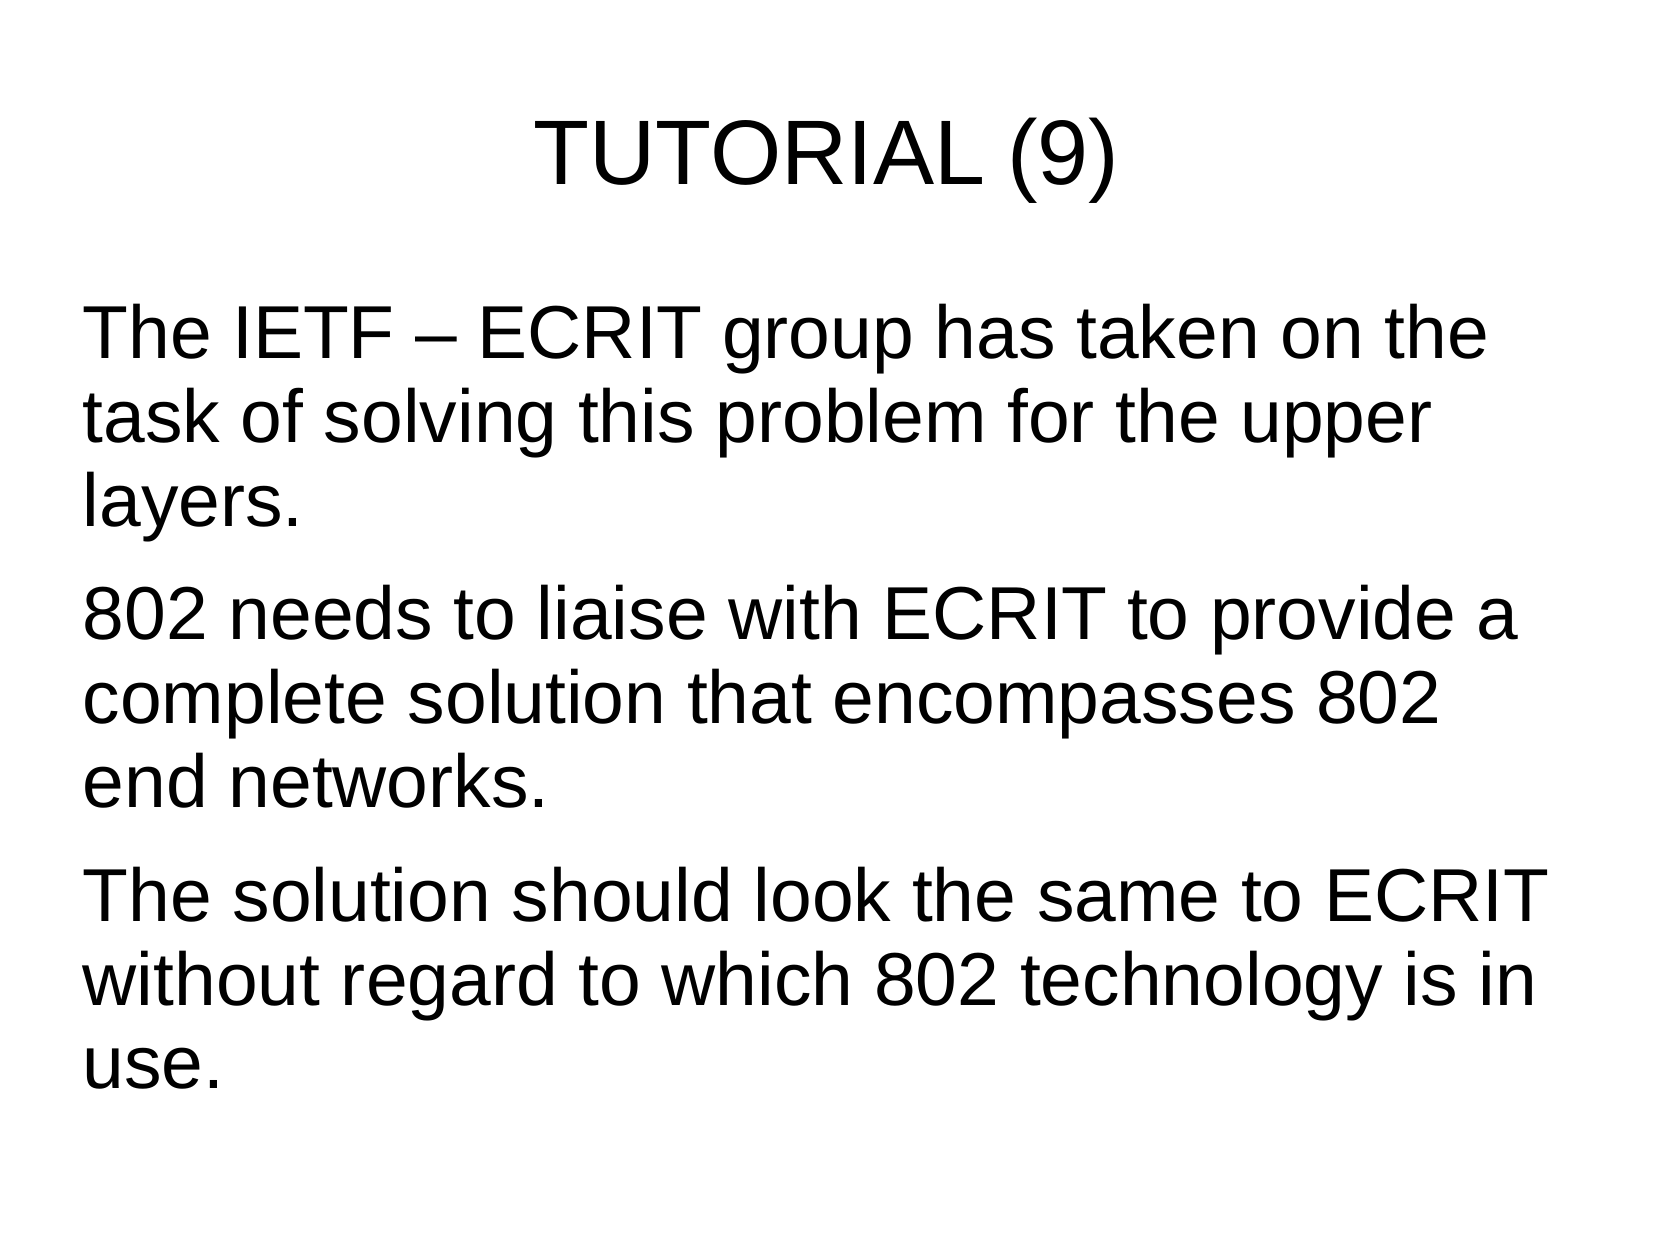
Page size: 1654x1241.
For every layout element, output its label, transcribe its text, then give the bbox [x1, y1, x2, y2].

list The IETF – ECRIT group has taken on the task of solving this problem for the upper layers. 802 needs to liaise with ECRIT to provide a complete solution that encompasses 802 end networks. The solution should look the same to ECRIT without regard to which 802 technology is in use. [82, 290, 1571, 1106]
title TUTORIAL (9) [82, 56, 1571, 250]
